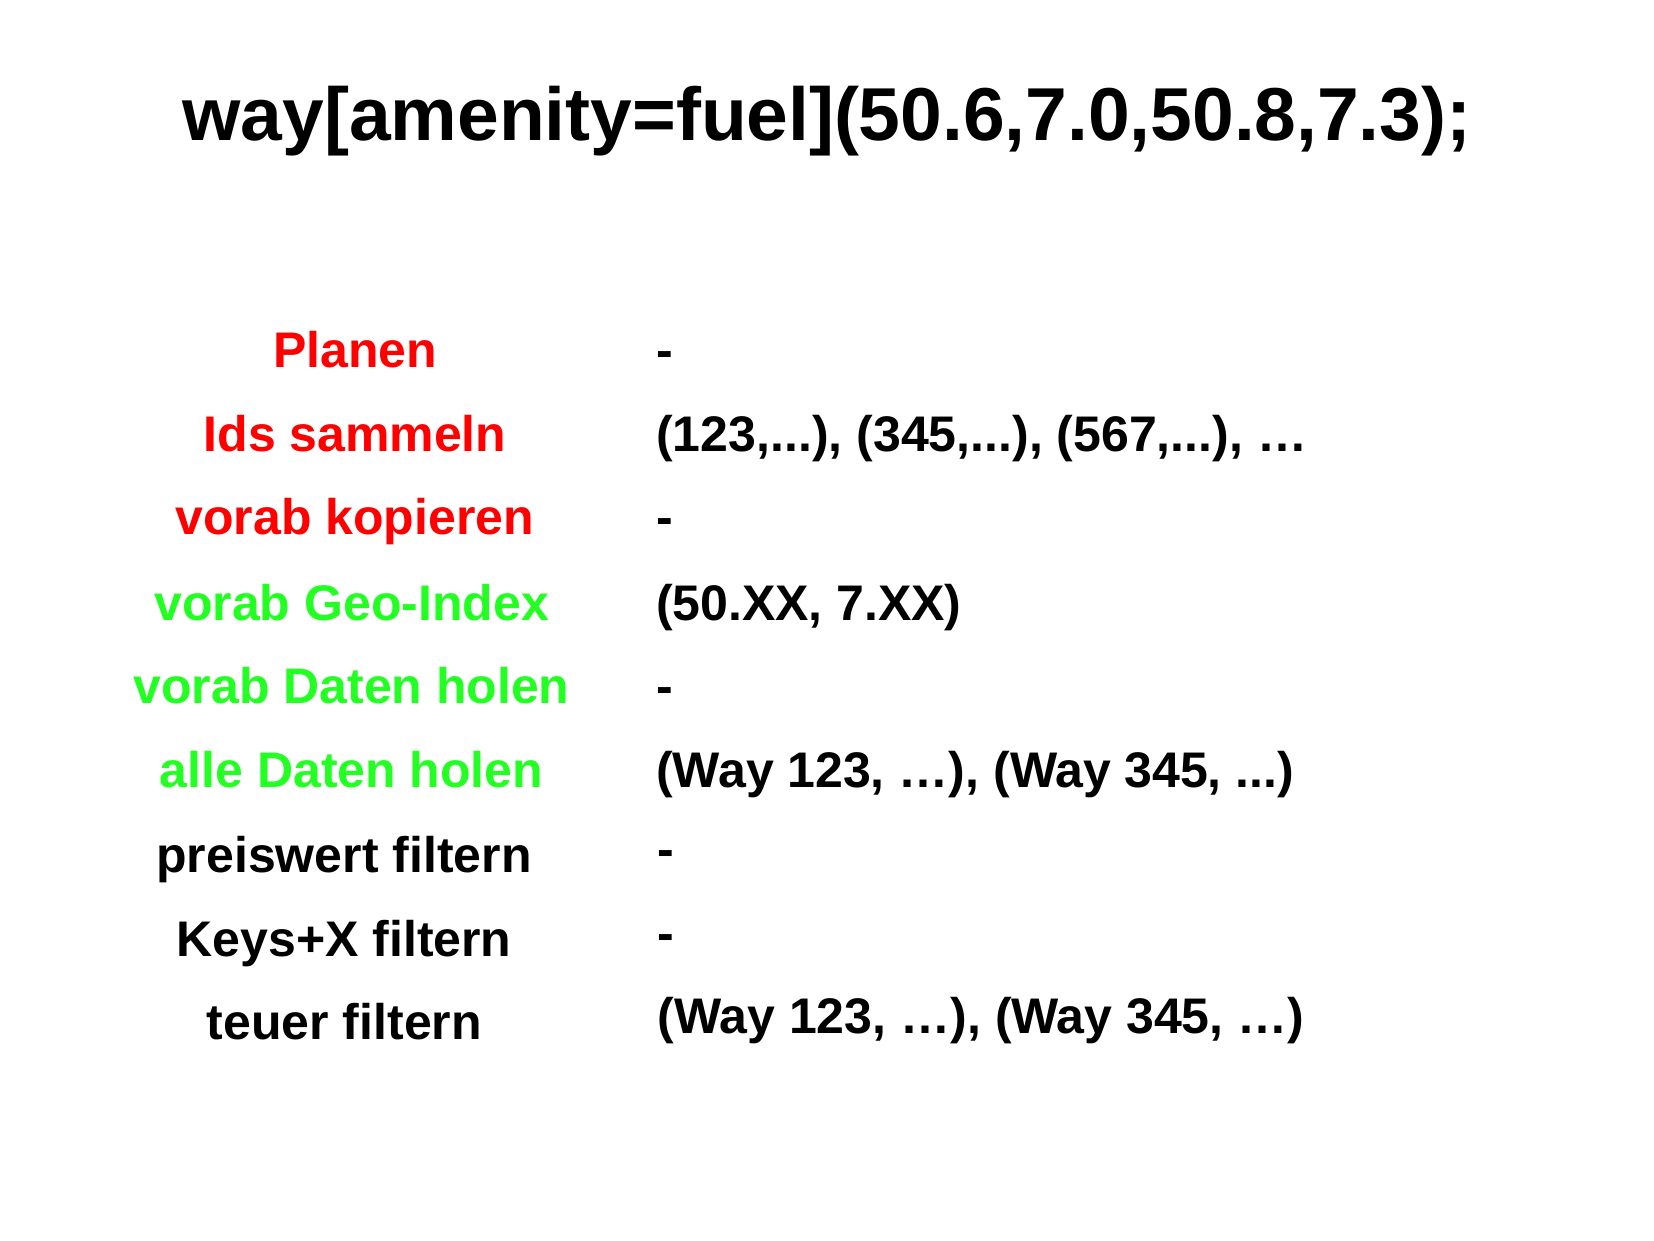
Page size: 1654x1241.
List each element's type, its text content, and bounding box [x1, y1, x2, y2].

text_box - - (Way 123, …), (Way 345, …) [643, 785, 1319, 1024]
text_box (50.XX, 7.XX) - (Way 123, …), (Way 345, ...) [641, 539, 1310, 778]
text_box - (123,...), (345,...), (567,...), … - [641, 286, 1324, 525]
text_box way[amenity=fuel](50.6,7.0,50.8,7.3); [167, 65, 1486, 165]
text_box Planen Ids sammeln vorab kopieren [161, 287, 550, 525]
text_box vorab Geo-Index vorab Daten holen alle Daten holen [119, 539, 585, 778]
text_box preiswert filtern Keys+X filtern teuer filtern [141, 791, 548, 1030]
